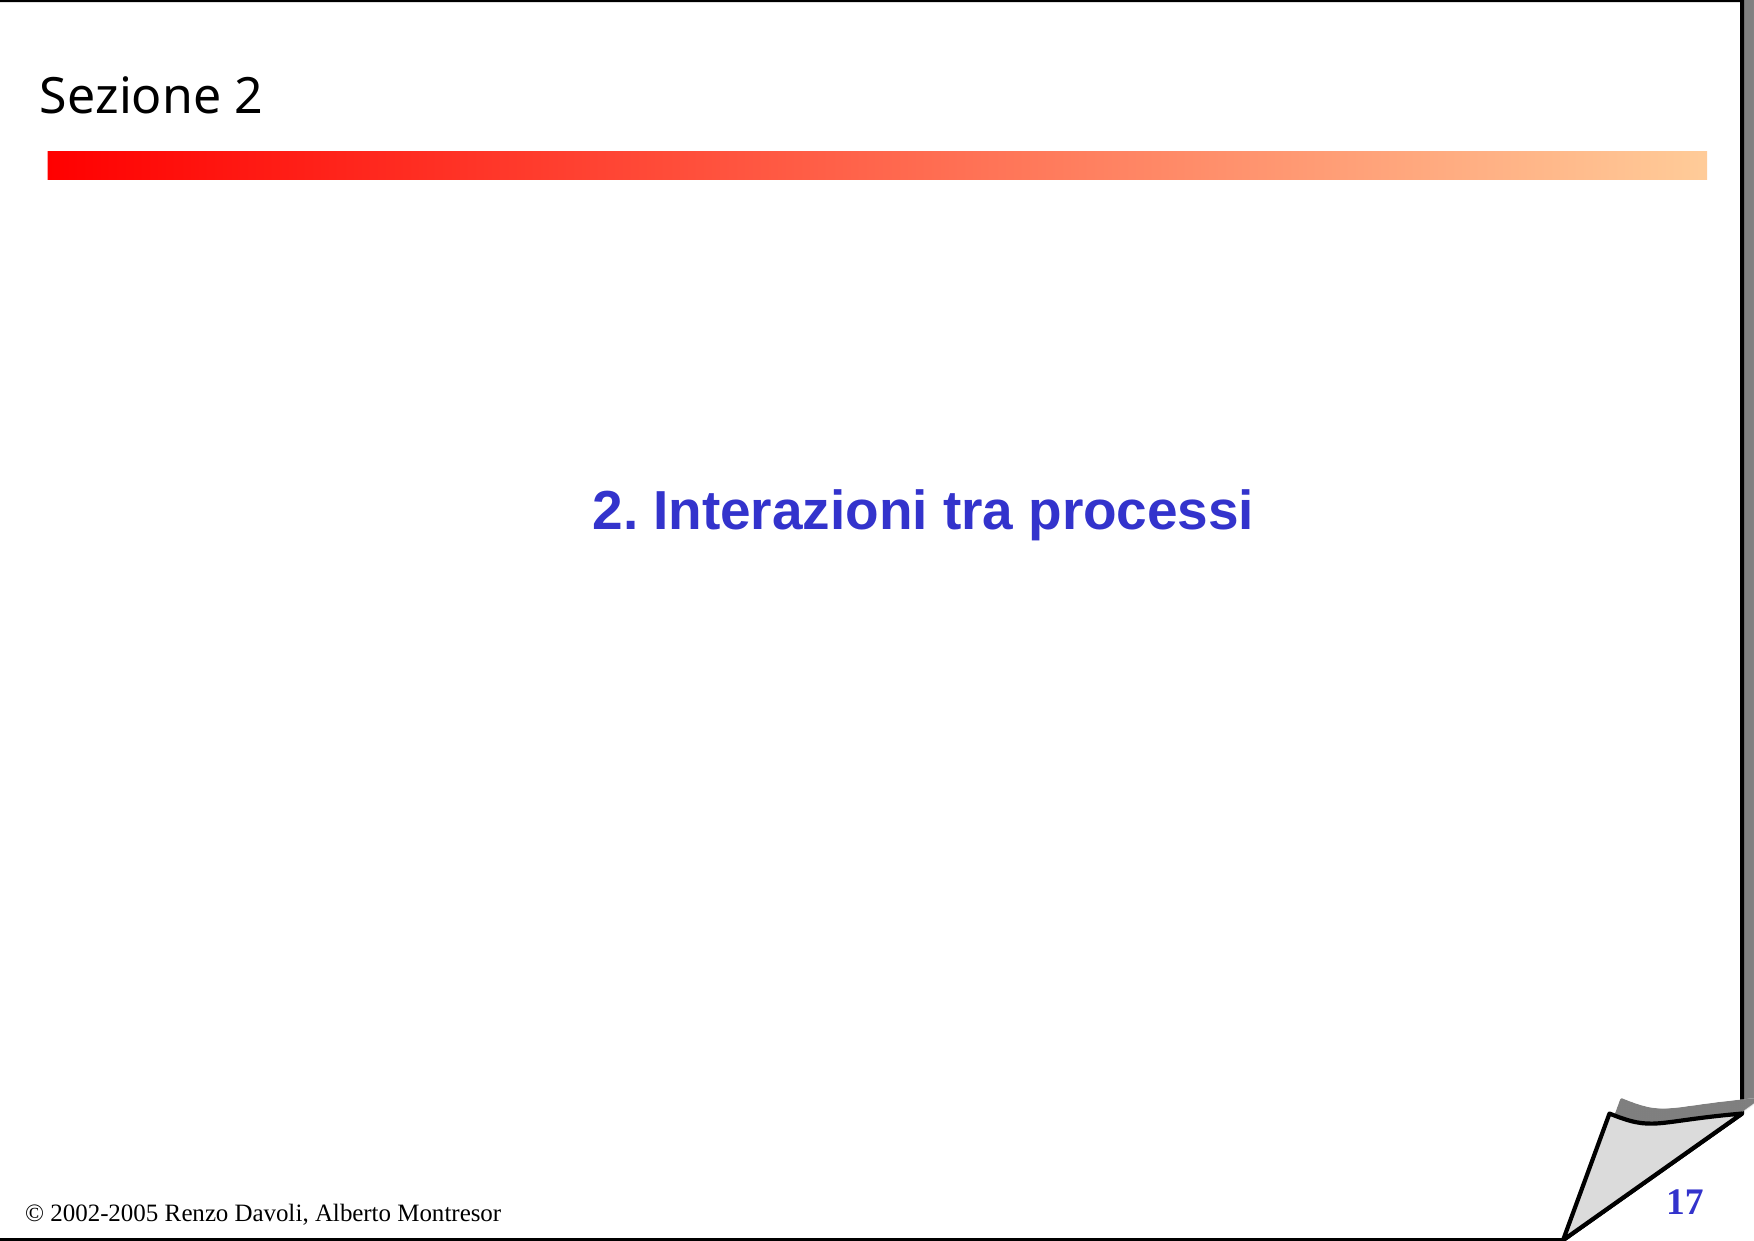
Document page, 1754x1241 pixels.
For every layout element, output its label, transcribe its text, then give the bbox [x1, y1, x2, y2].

title Sezione 2 [39, 49, 1713, 144]
subtitle 2. Interazioni tra processi [58, 206, 1696, 815]
